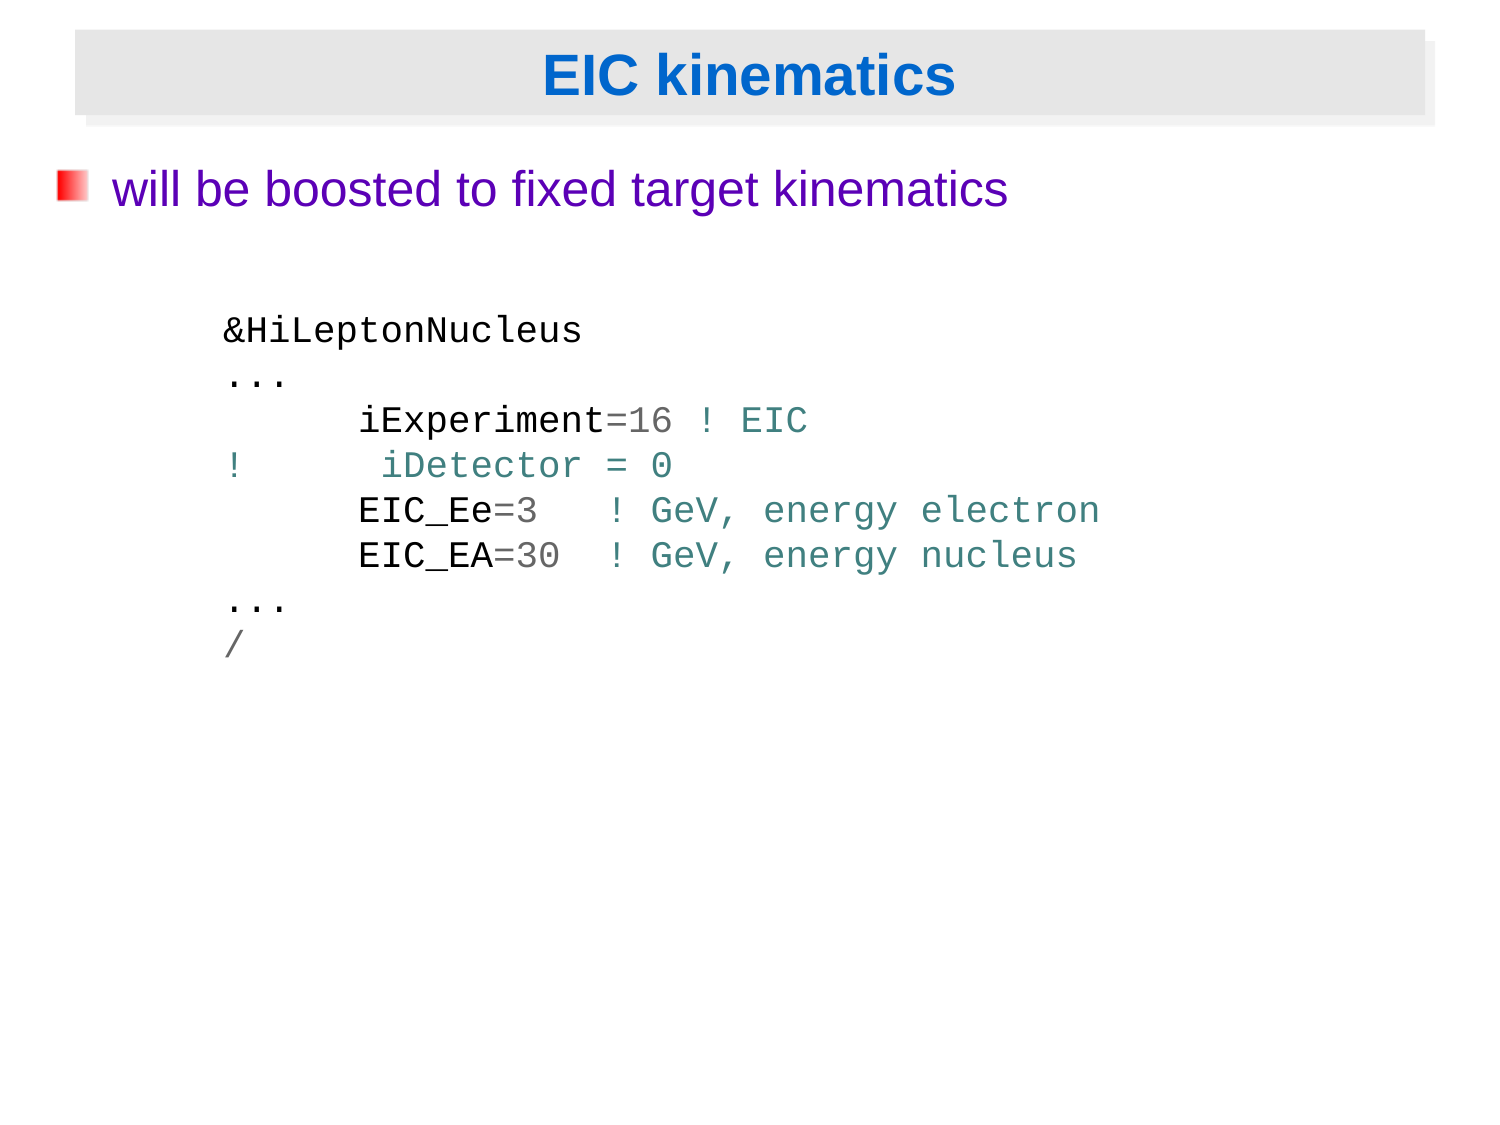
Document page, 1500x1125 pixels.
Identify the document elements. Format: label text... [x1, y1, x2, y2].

text_box &HiLeptonNucleus ... iExperiment=16 ! EIC ! iDetector = 0 EIC_Ee=3 ! GeV, energy electron EIC_EA=30 ! GeV, energy nucleus ... / [208, 297, 1418, 673]
list will be boosted to fixed target kinematics [41, 148, 1459, 1093]
title EIC kinematics [75, 29, 1426, 116]
